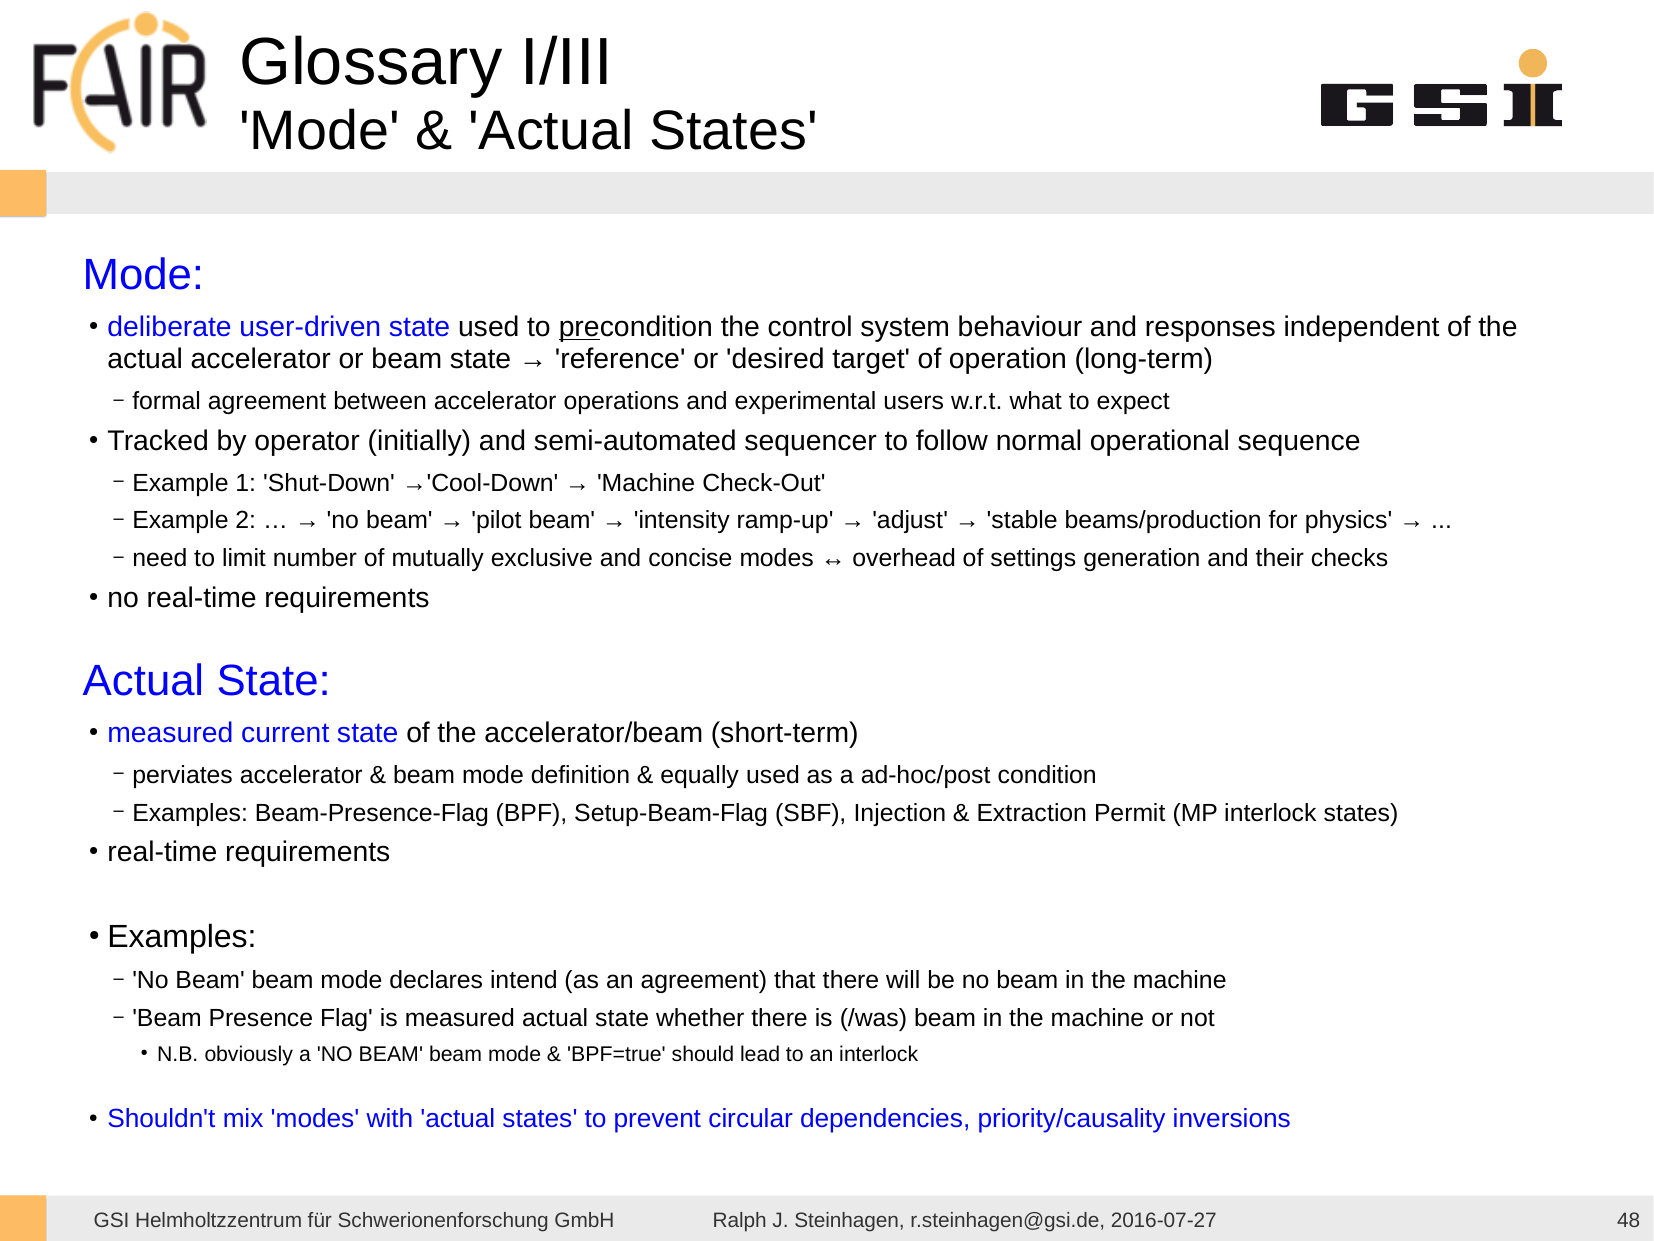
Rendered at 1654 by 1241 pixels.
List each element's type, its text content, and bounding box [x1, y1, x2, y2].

picture [1319, 46, 1564, 129]
list Mode: deliberate user-driven state used to precondition the control system behaviour and responses independent of the actual accelerator or beam state → 'reference' or 'desired target' of operation (long-term) formal agreement between accelerator operations and experimental users w.r.t. what to expect Tracked by operator (initially) and semi-automated sequencer to follow normal operational sequence Example 1: 'Shut-Down' →'Cool-Down' → 'Machine Check-Out' Example 2: … → 'no beam' → 'pilot beam' → 'intensity ramp-up' → 'adjust' → 'stable beams/production for physics' → ... need to limit number of mutually exclusive and concise modes ↔ overhead of settings generation and their checks no real-time requirements Actual State: measured current state of the accelerator/beam (short-term) perviates accelerator & beam mode definition & equally used as a ad-hoc/post condition Examples: Beam-Presence-Flag (BPF), Setup-Beam-Flag (SBF), Injection & Extraction Permit (MP interlock states) real-time requirements Examples: 'No Beam' beam mode declares intend (as an agreement) that there will be no beam in the machine 'Beam Presence Flag' is measured actual state whether there is (/was) beam in the machine or not N.B. obviously a 'NO BEAM' beam mode & 'BPF=true' should lead to an interlock Shouldn't mix 'modes' with 'actual states' to prevent circular dependencies, priority/causality inversions [82, 249, 1571, 1158]
picture [33, 10, 207, 155]
title Glossary I/III 'Mode' & 'Actual States' [239, 16, 1223, 169]
